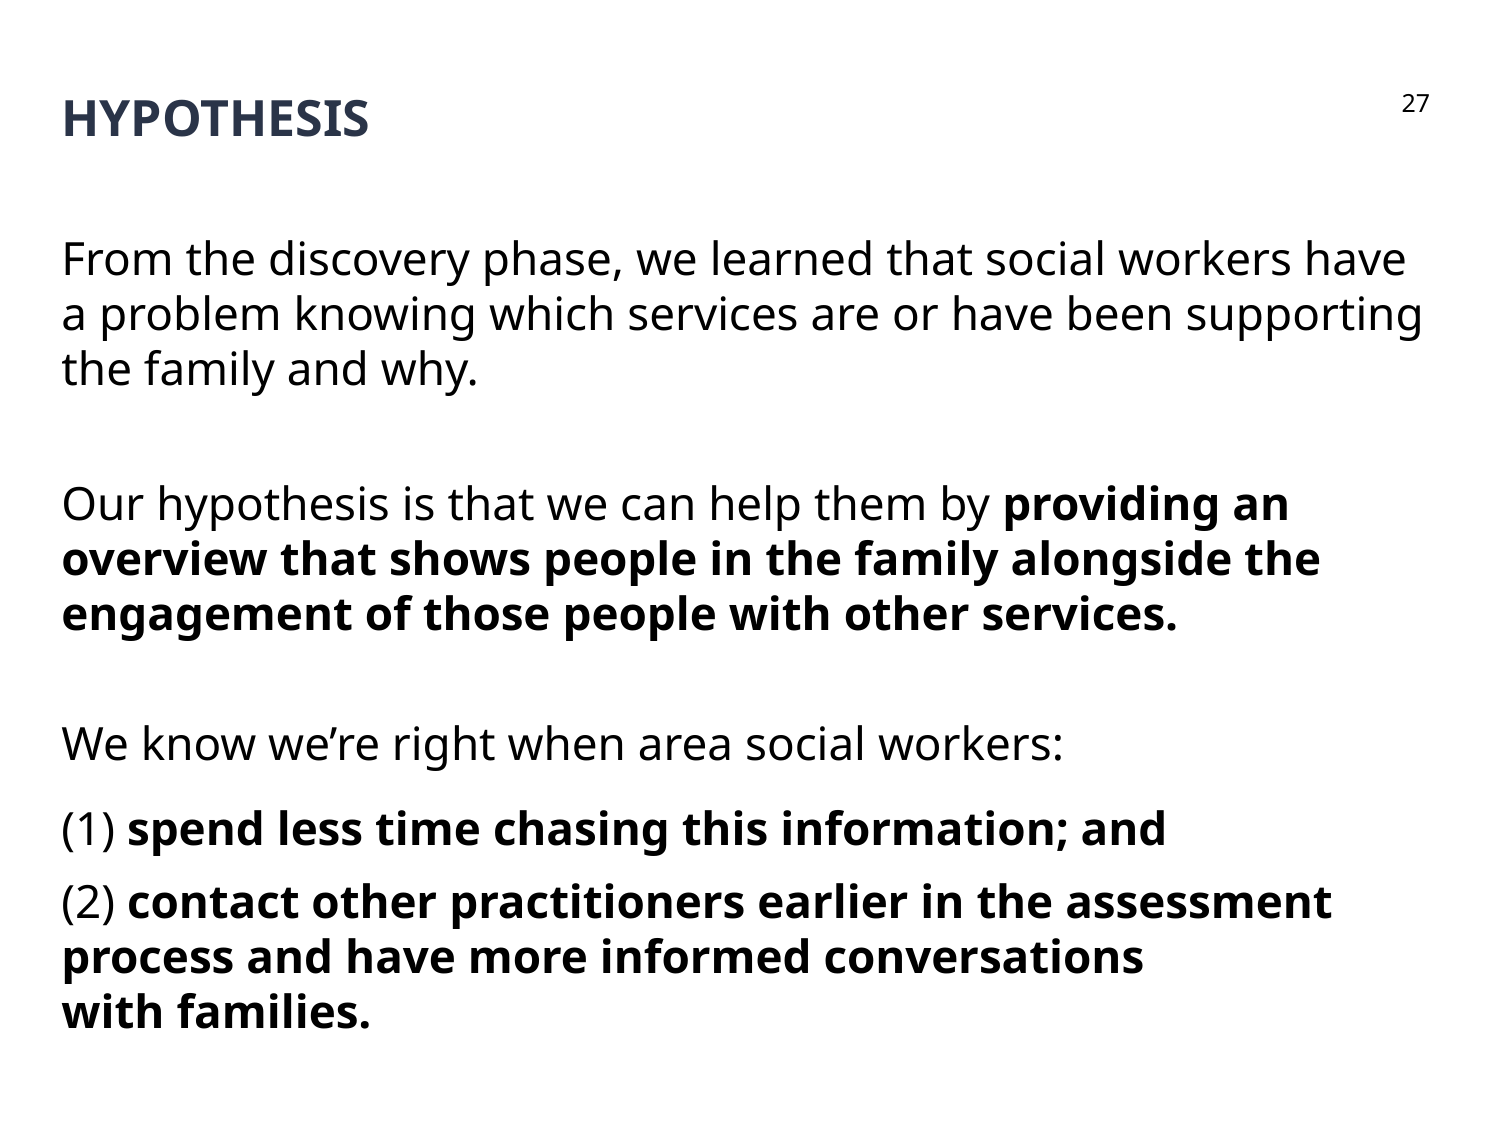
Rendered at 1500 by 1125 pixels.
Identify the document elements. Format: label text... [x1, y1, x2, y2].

text_box HYPOTHESIS [61, 85, 1500, 256]
list From the discovery phase, we learned that social workers have a problem knowing which services are or have been supporting the family and why. Our hypothesis is that we can help them by providing an overview that shows people in the family alongside the engagement of those people with other services. We know we’re right when area social workers: (1) spend less time chasing this information; and (2) contact other practitioners earlier in the assessment process and have more informed conversations with families. [61, 256, 1431, 886]
slide_number <number> [1388, 87, 1431, 148]
